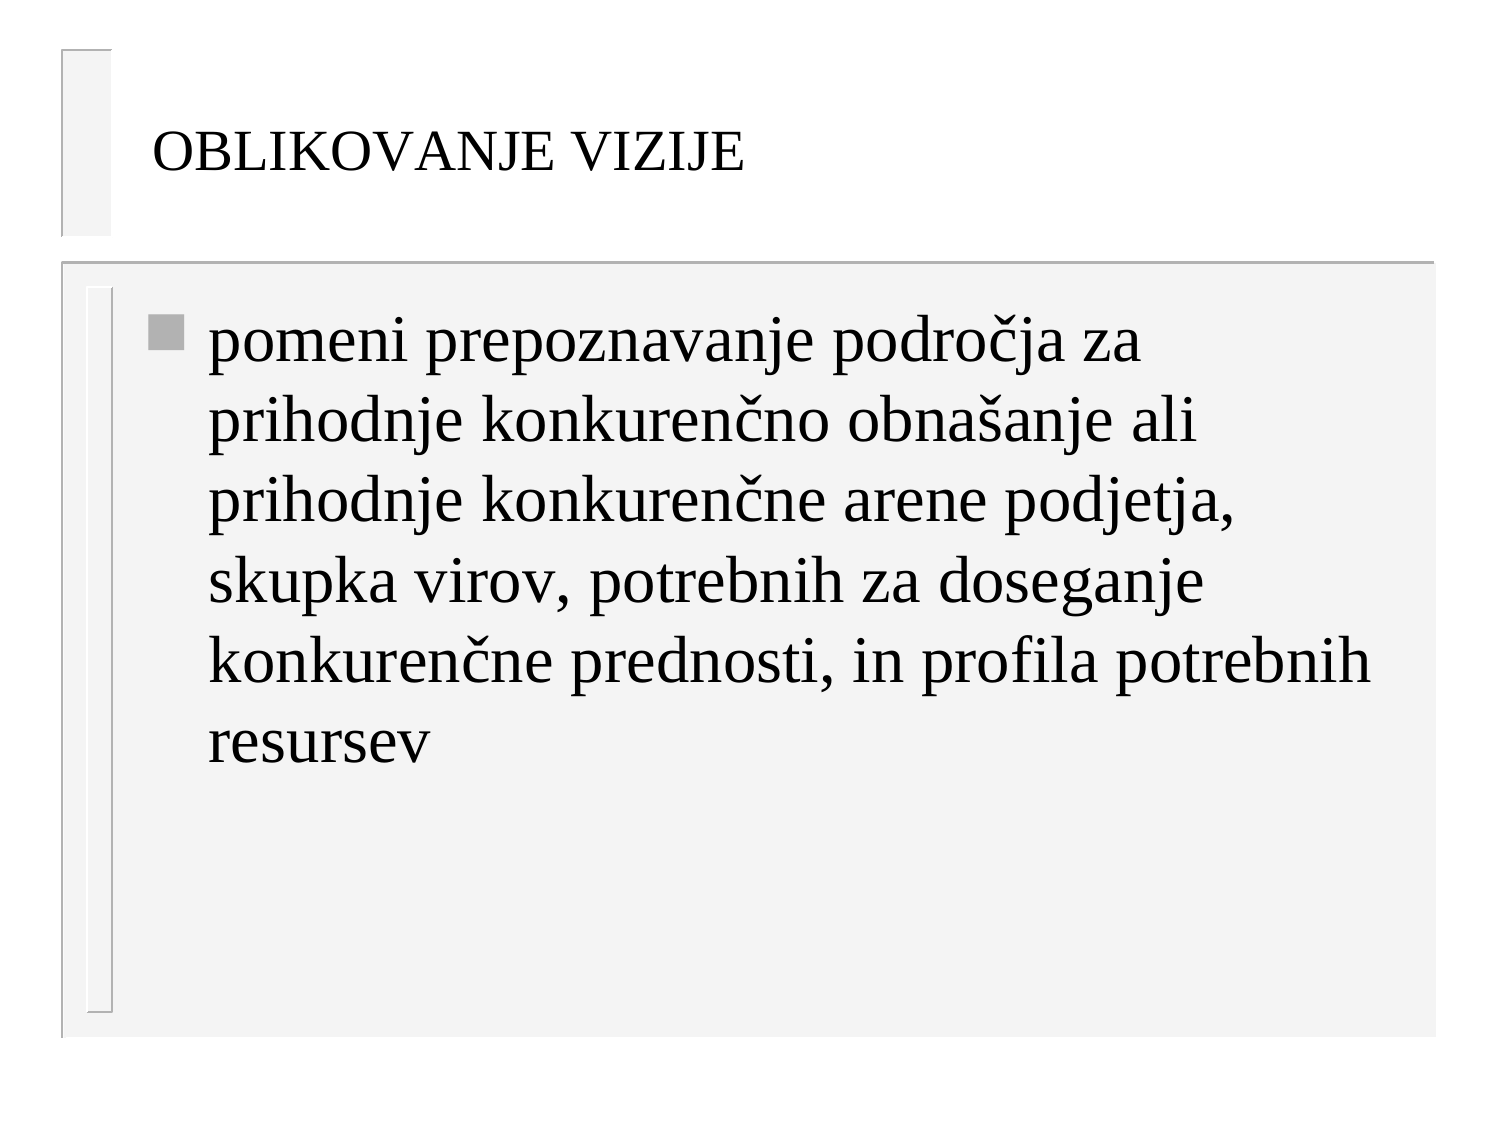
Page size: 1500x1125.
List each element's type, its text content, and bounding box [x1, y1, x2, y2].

list pomeni prepoznavanje področja za prihodnje konkurenčno obnašanje ali prihodnje konkurenčne arene podjetja, skupka virov, potrebnih za doseganje konkurenčne prednosti, in profila potrebnih resursev [137, 287, 1413, 963]
title OBLIKOVANJE VIZIJE [137, 56, 1413, 238]
